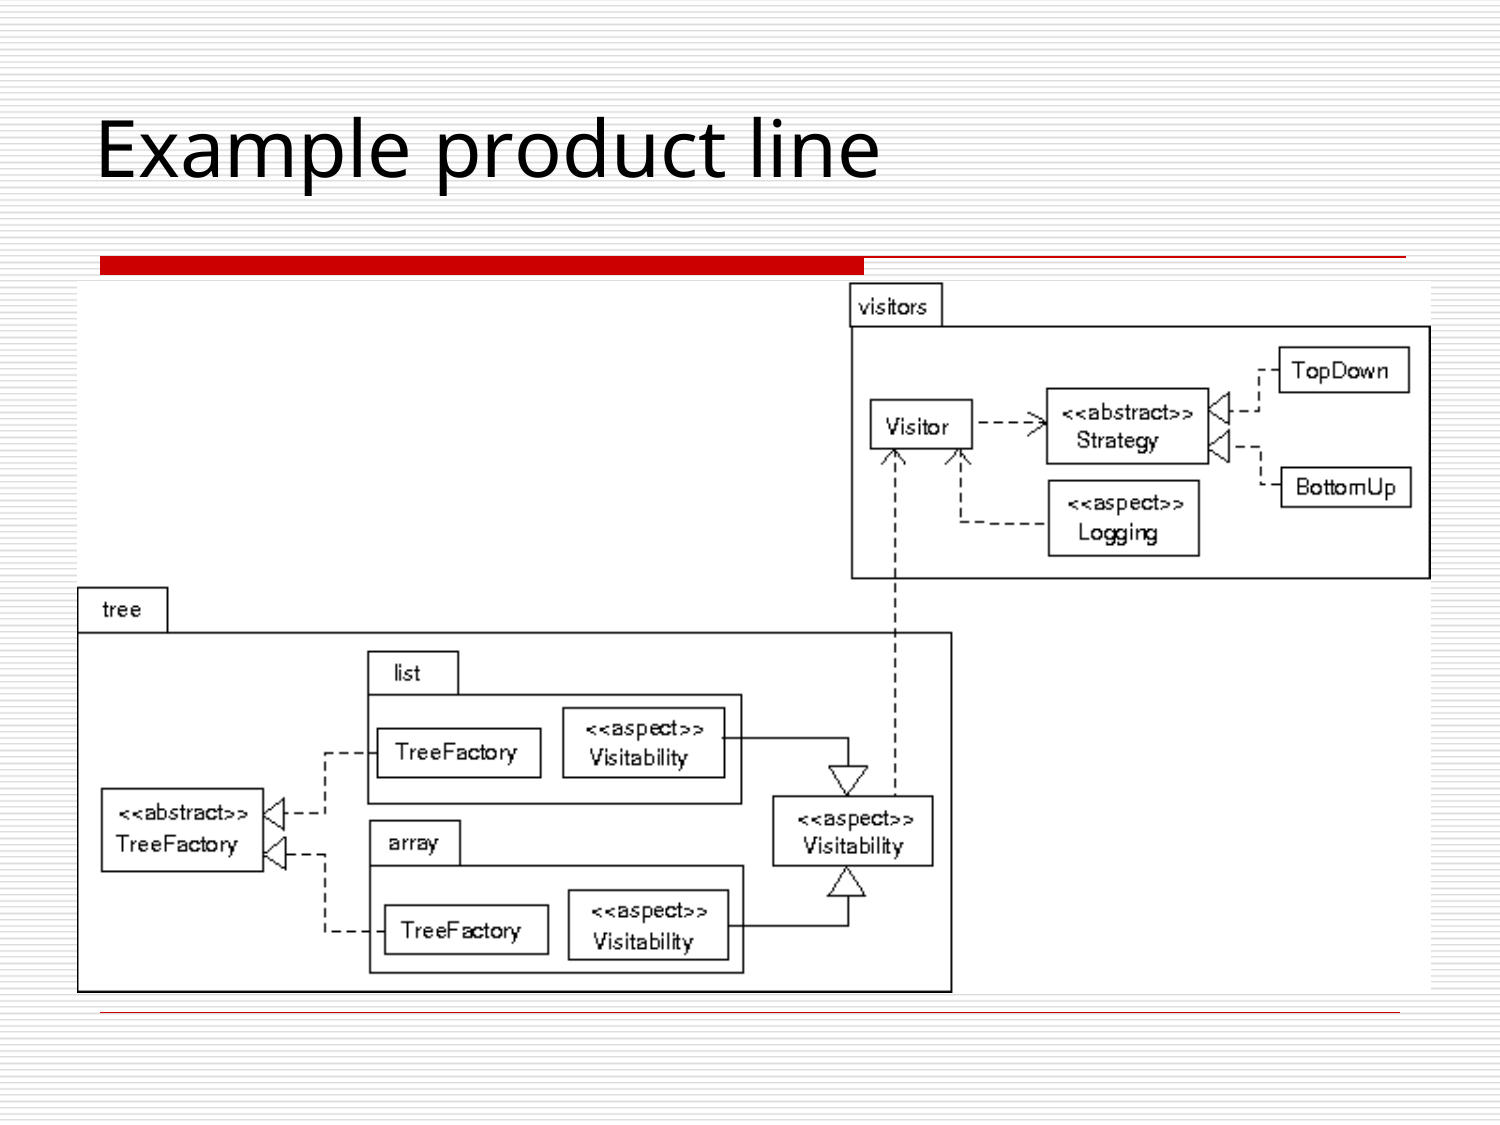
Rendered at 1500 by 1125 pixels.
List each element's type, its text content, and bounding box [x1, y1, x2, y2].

title Example product line [94, 51, 1407, 243]
picture [0, 0, 1500, 1125]
